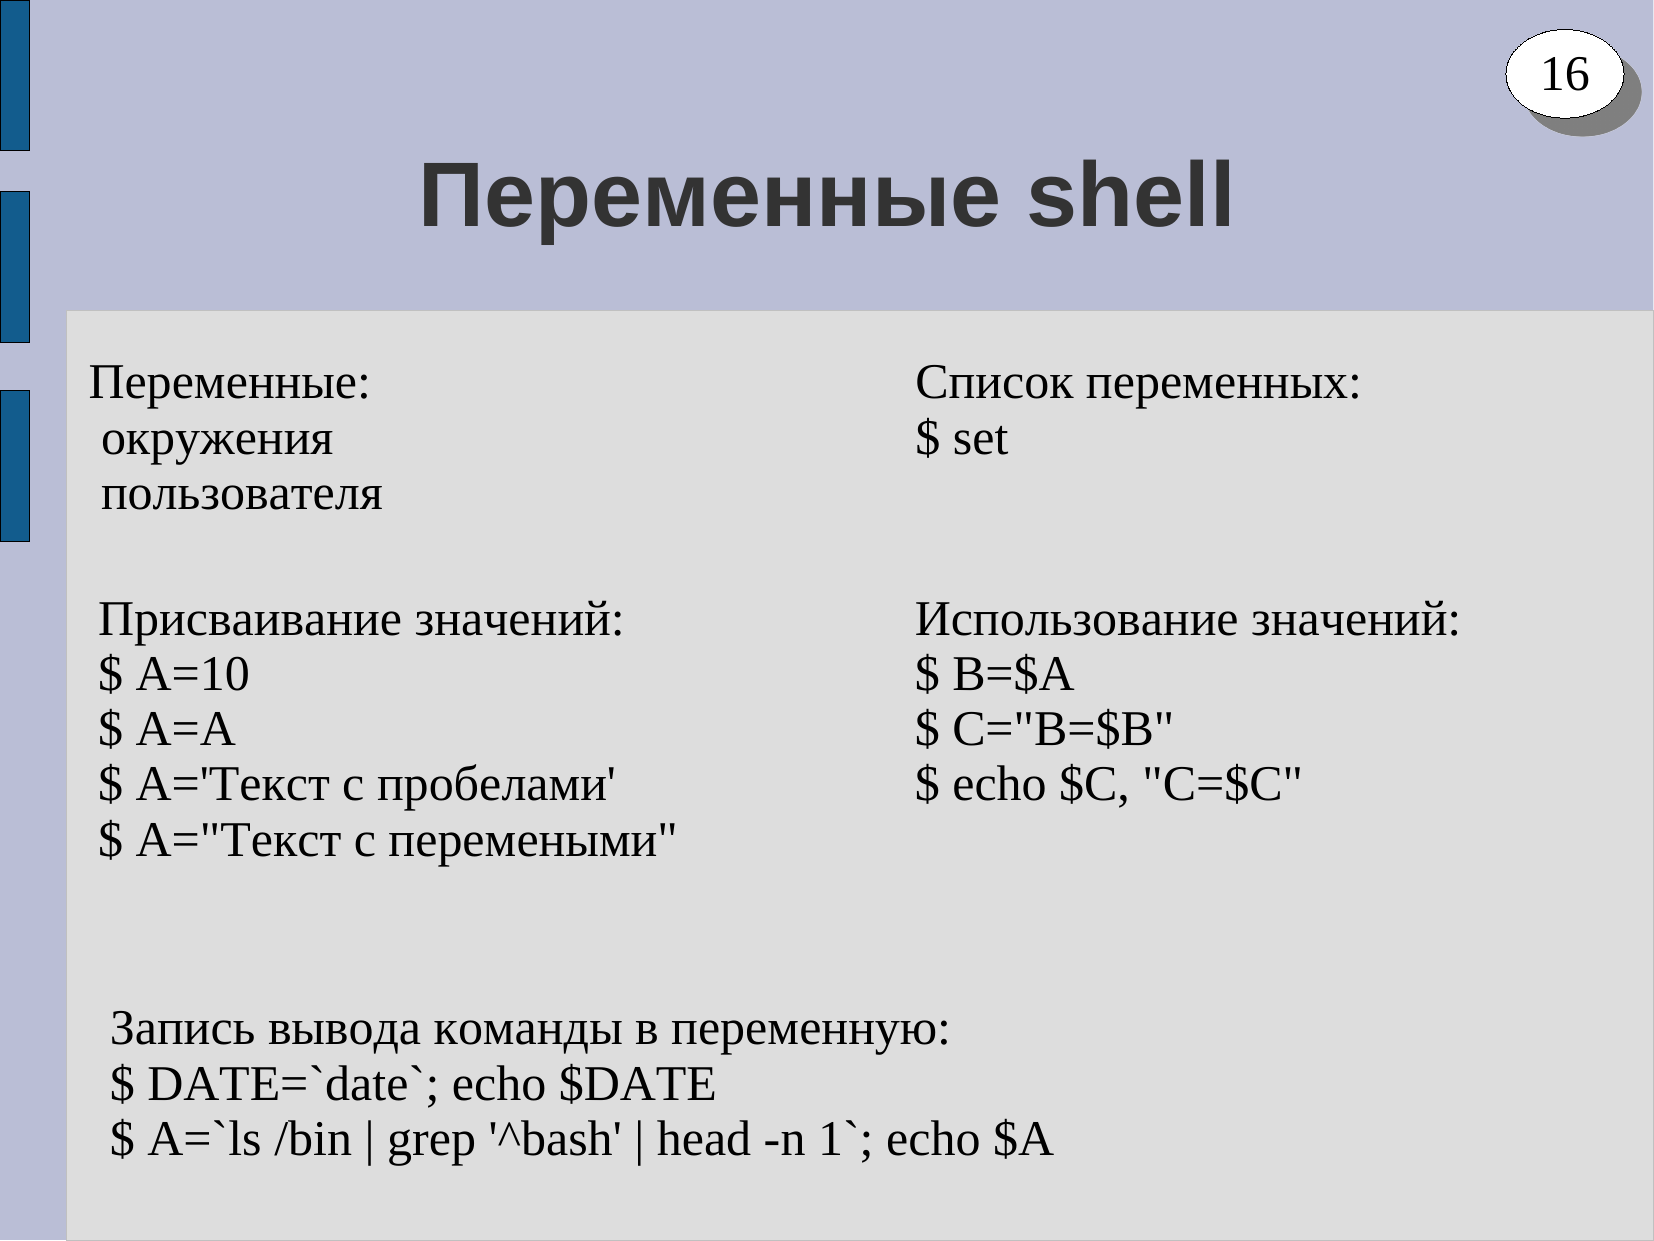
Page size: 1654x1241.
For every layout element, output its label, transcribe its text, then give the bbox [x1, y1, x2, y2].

text_box Переменные: окружения пользователя [88, 354, 478, 537]
text_box Присваивание значений: $ A=10 $ A=A $ A='Текст с пробелами' $ A="Текст с перемеными" [98, 590, 798, 895]
title Переменные shell [121, 91, 1534, 299]
text_box Запись вывода команды в переменную: $ DATE=`date`; echo $DATE $ A=`ls /bin | grep '^bash' | head -n 1`; echo $A [109, 1000, 1374, 1183]
text_box Список переменных: $ set [915, 354, 1461, 476]
text_box Использование значений: $ B=$A $ C="B=$B" $ echo $C, "C=$C" [914, 590, 1595, 834]
text_box 16 [1505, 29, 1625, 119]
